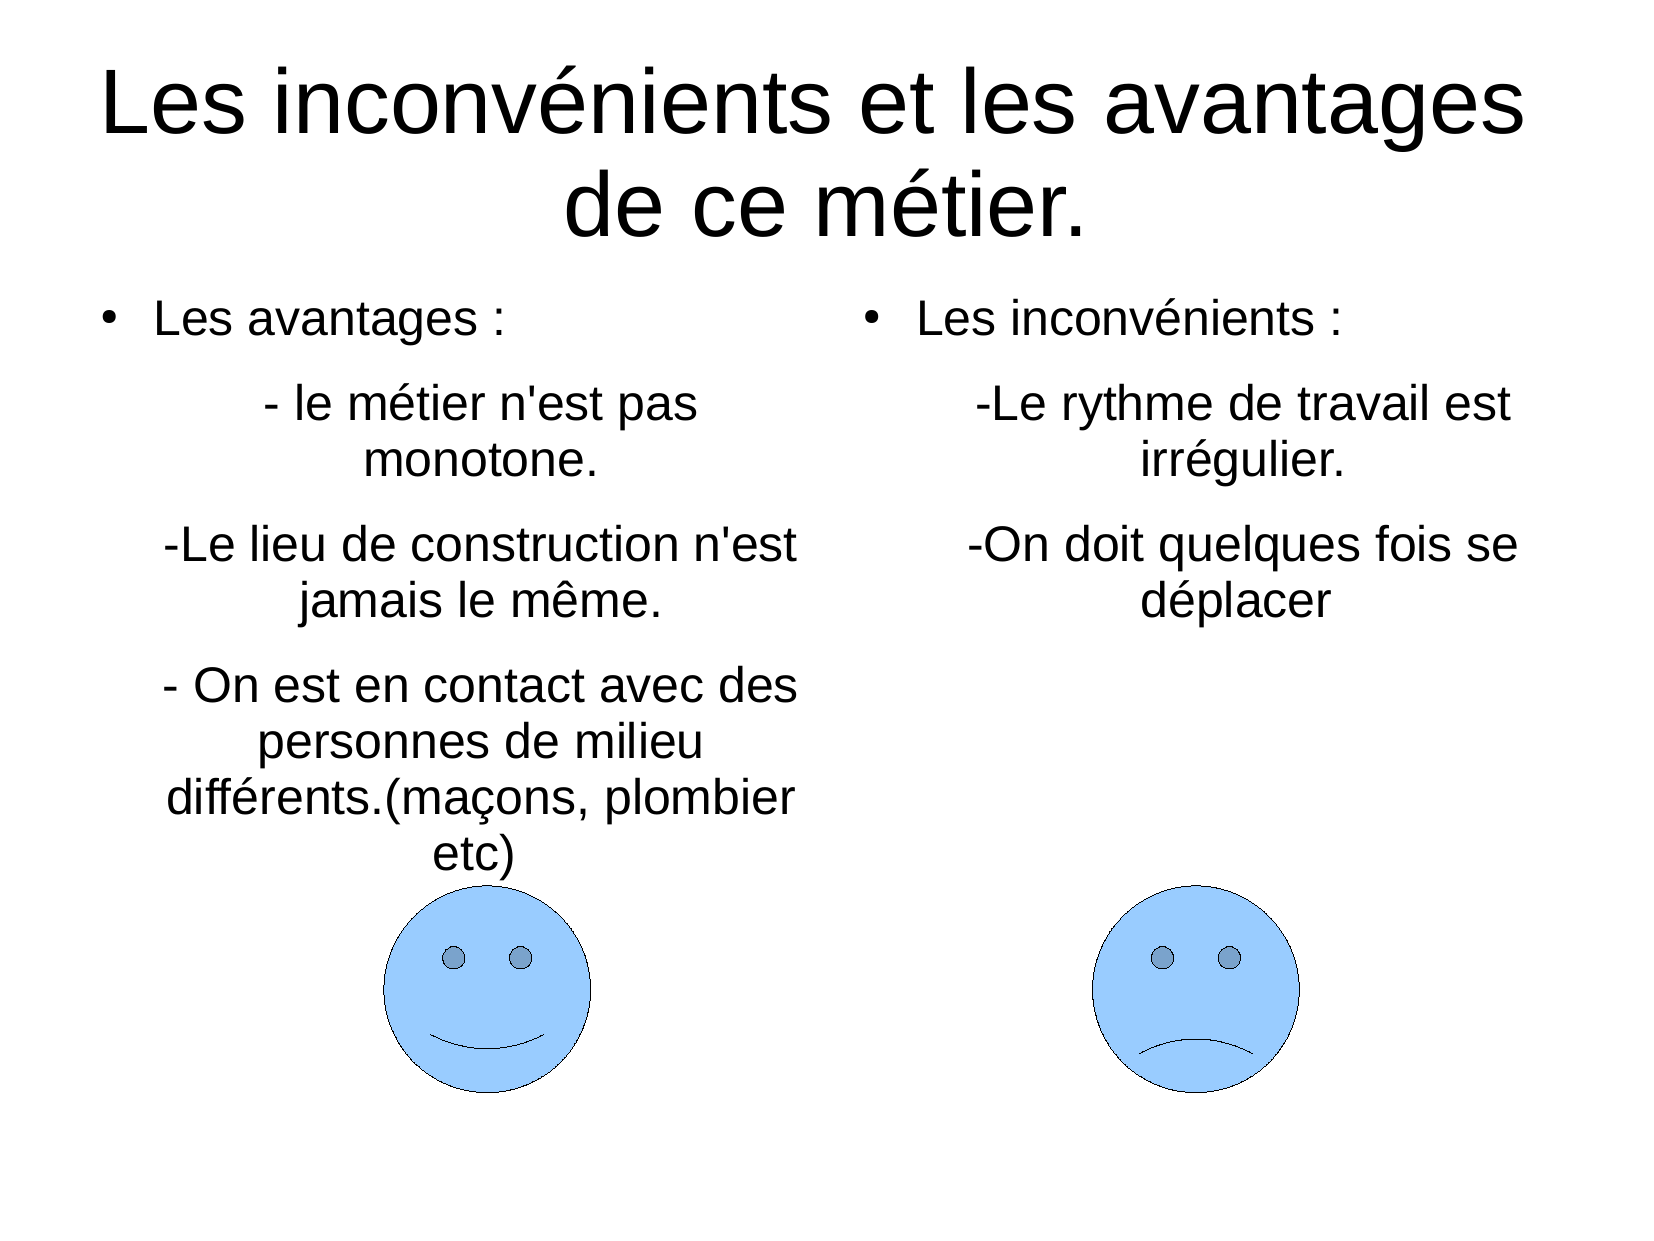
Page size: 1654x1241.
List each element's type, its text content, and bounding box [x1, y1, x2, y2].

title Les inconvénients et les avantages de ce métier. [82, 49, 1571, 257]
list Les avantages : - le métier n'est pas monotone. -Le lieu de construction n'est jamais le même. - On est en contact avec des personnes de milieu différents.(maçons, plombier etc) [82, 290, 809, 1094]
text_box [1092, 885, 1300, 1093]
text_box [383, 885, 591, 1093]
list Les inconvénients : -Le rythme de travail est irrégulier. -On doit quelques fois se déplacer [845, 290, 1572, 1094]
